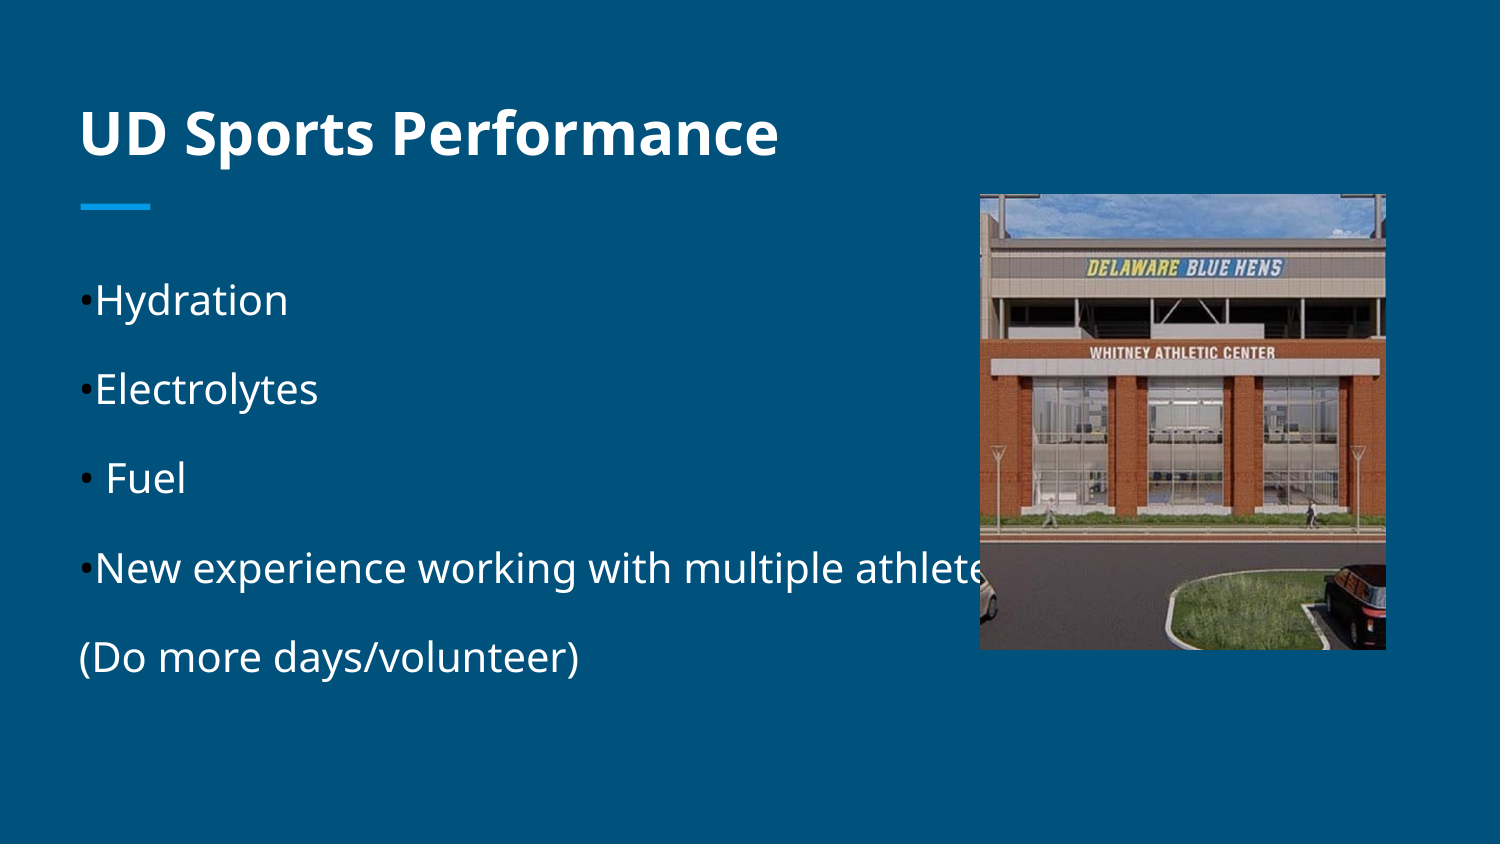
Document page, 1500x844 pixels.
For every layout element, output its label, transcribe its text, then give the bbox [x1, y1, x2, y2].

picture [980, 195, 1385, 649]
list •Hydration •Electrolytes • Fuel •New experience working with multiple athletes (Do more days/volunteer) [63, 244, 1437, 750]
title UD Sports Performance [63, 75, 1437, 188]
